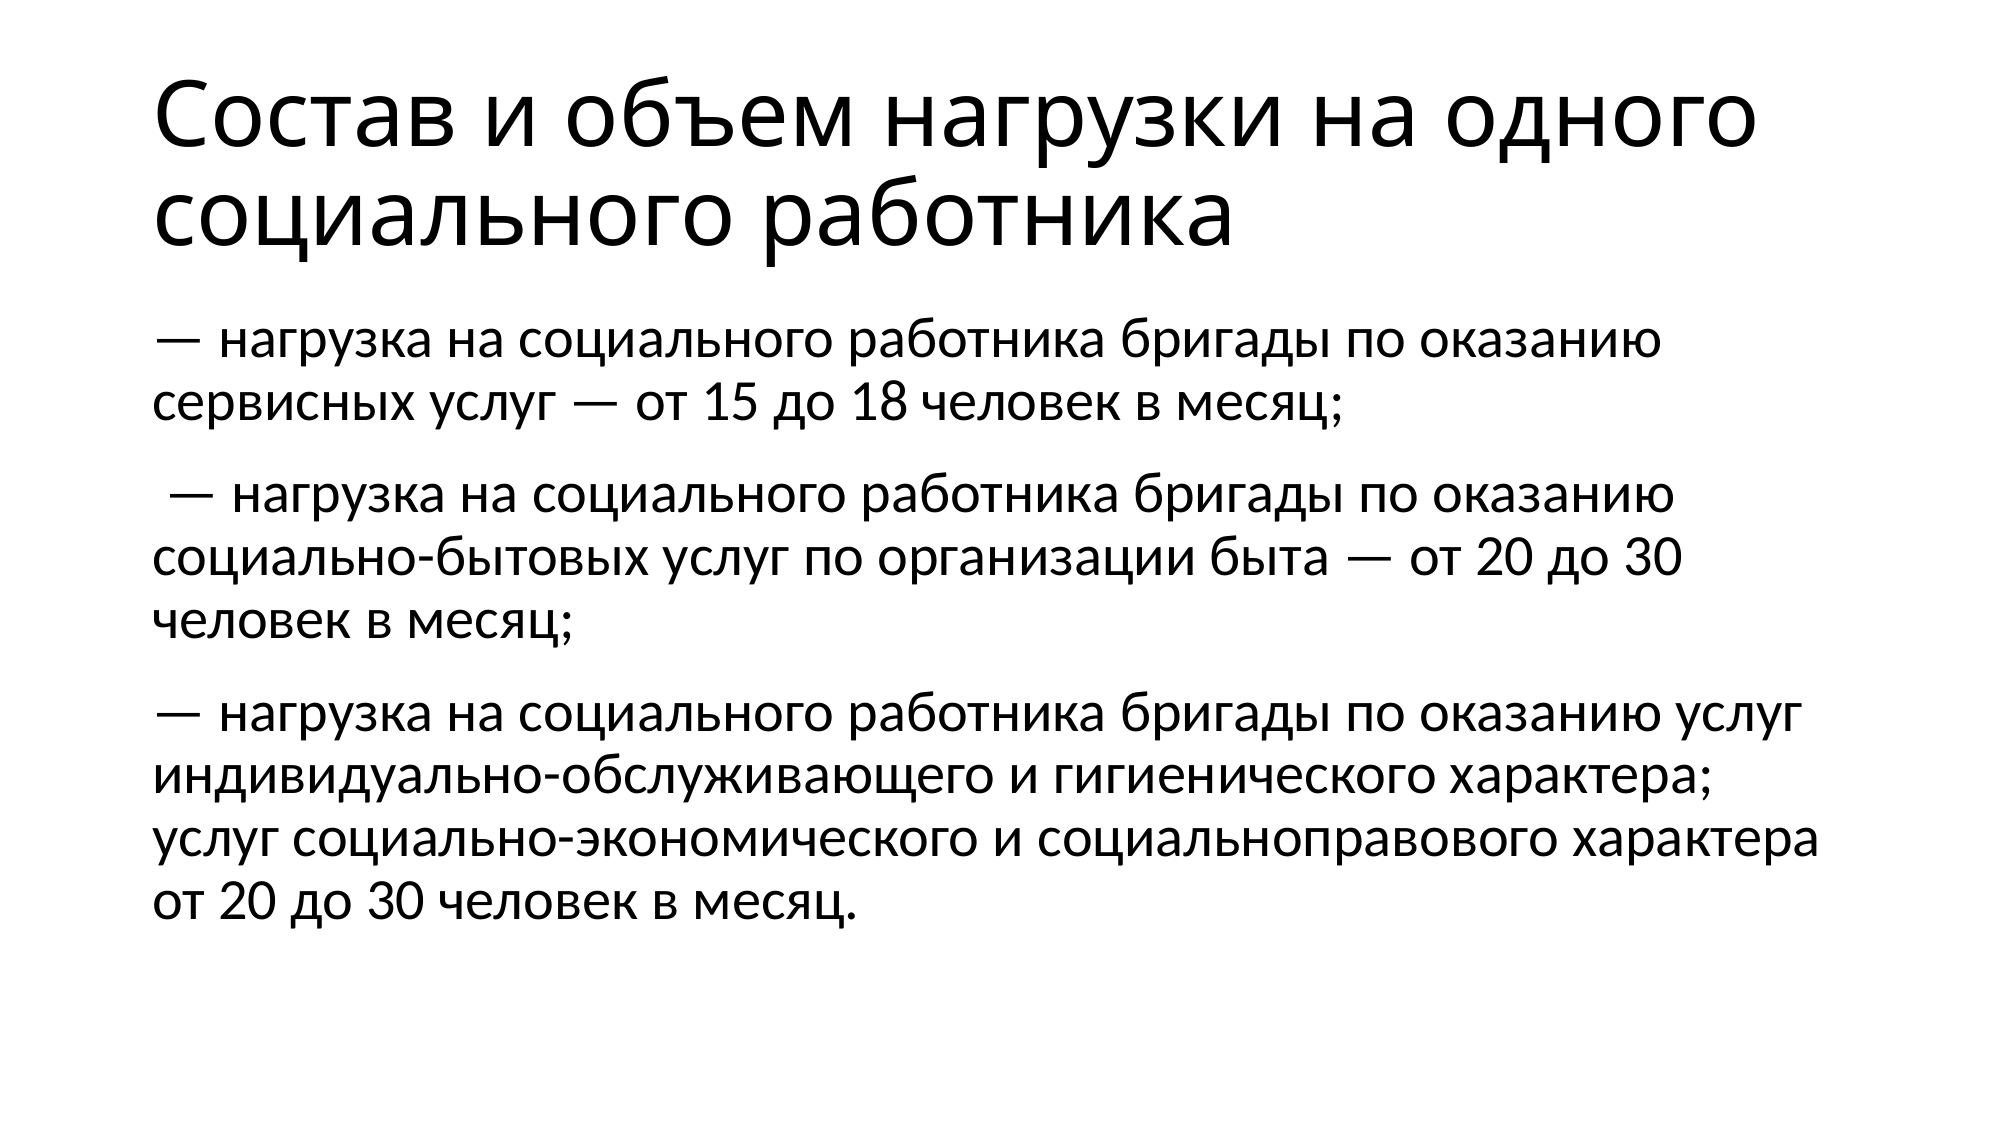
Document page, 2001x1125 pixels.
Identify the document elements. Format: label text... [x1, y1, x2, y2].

title Состав и объем нагрузки на одного социального работника [137, 59, 1863, 278]
list — нагрузка на социального работника бригады по оказанию сервисных услуг — от 15 до 18 человек в месяц; — нагрузка на социального работника бригады по оказанию социально-бытовых услуг по организации быта — от 20 до 30 человек в месяц; — нагрузка на социального работника бригады по оказанию услуг индивидуально-обслуживающего и гигиенического характера; услуг социально-экономического и социальноправового характера от 20 до 30 человек в месяц. [137, 299, 1863, 1014]
